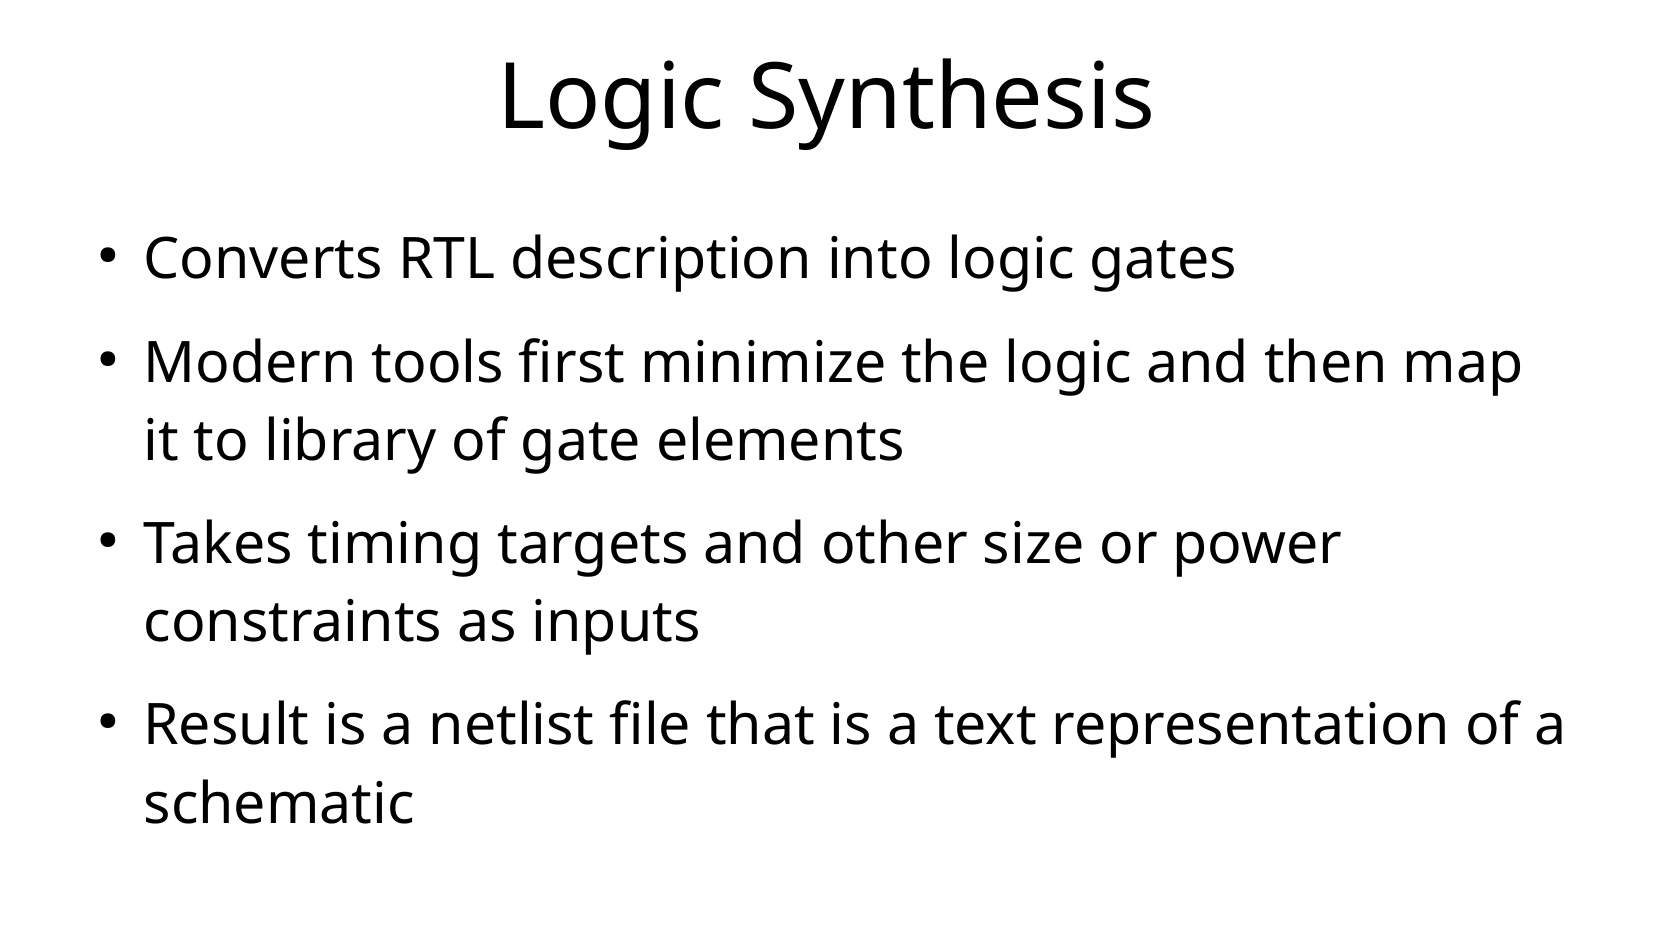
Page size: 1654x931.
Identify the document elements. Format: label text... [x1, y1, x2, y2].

title Logic Synthesis [82, 15, 1571, 171]
list Converts RTL description into logic gates Modern tools first minimize the logic and then map it to library of gate elements Takes timing targets and other size or power constraints as inputs Result is a netlist file that is a text representation of a schematic [82, 217, 1571, 841]
